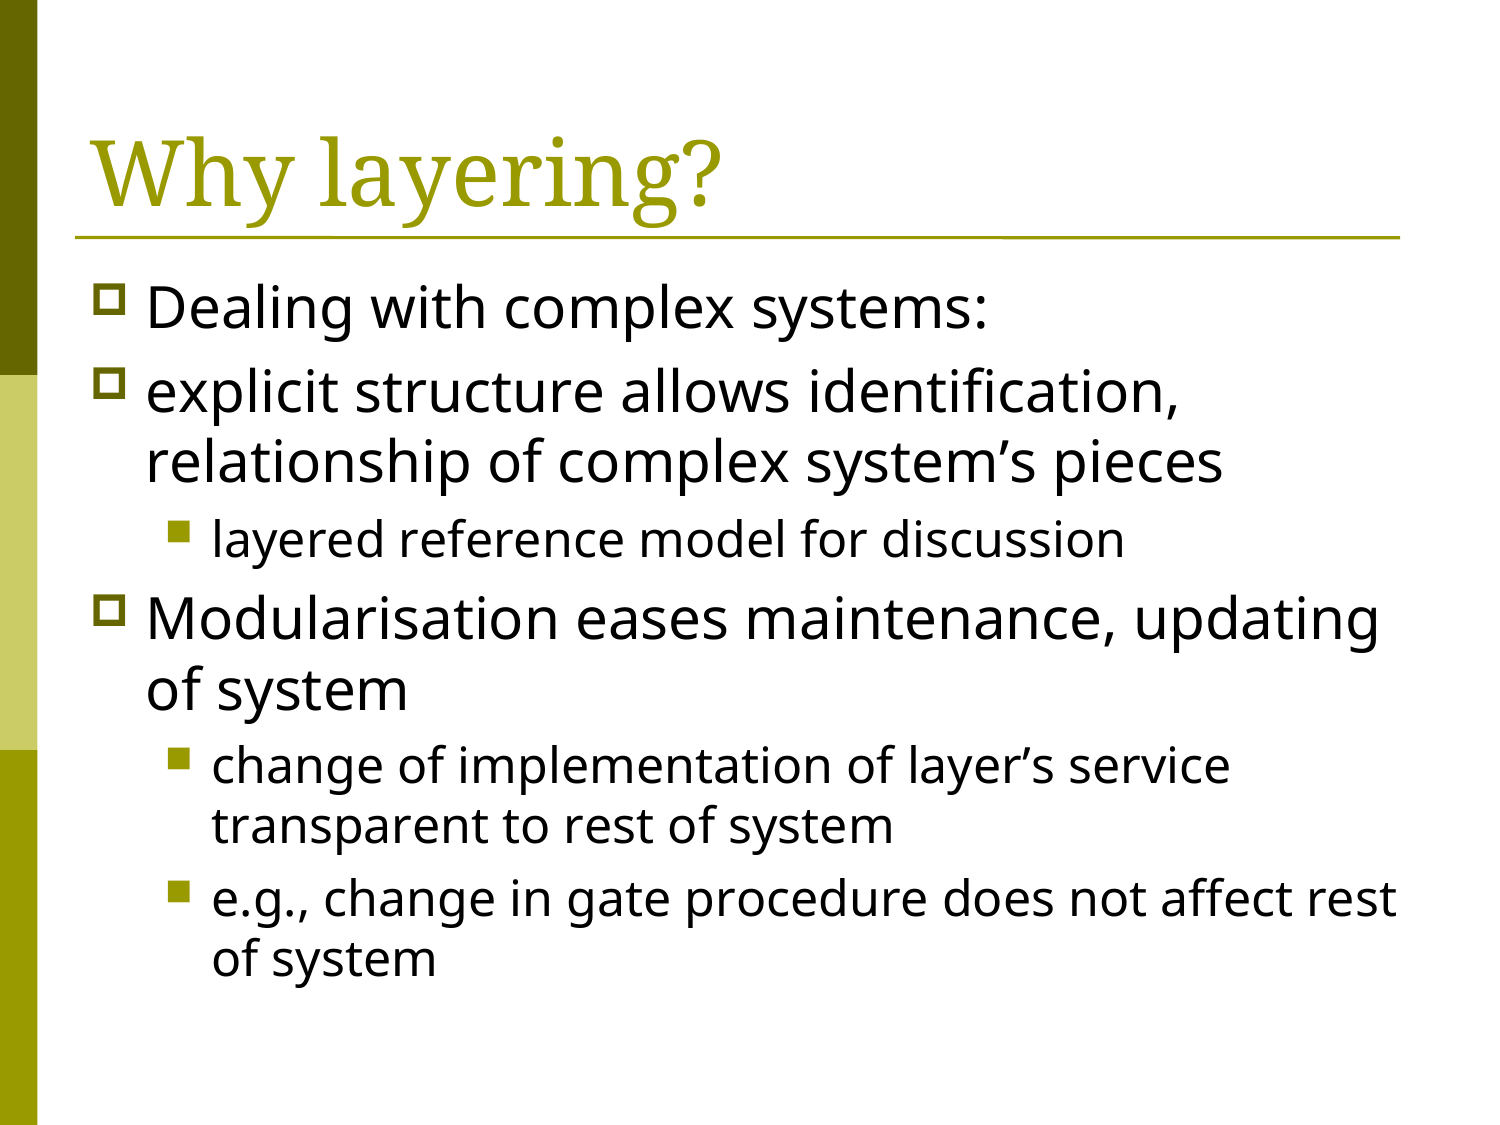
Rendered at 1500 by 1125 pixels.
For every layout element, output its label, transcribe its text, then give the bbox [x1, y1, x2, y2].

title Why layering? [75, 45, 1426, 233]
list Dealing with complex systems: explicit structure allows identification, relationship of complex system’s pieces layered reference model for discussion Modularisation eases maintenance, updating of system change of implementation of layer’s service transparent to rest of system e.g., change in gate procedure does not affect rest of system [75, 262, 1426, 1006]
